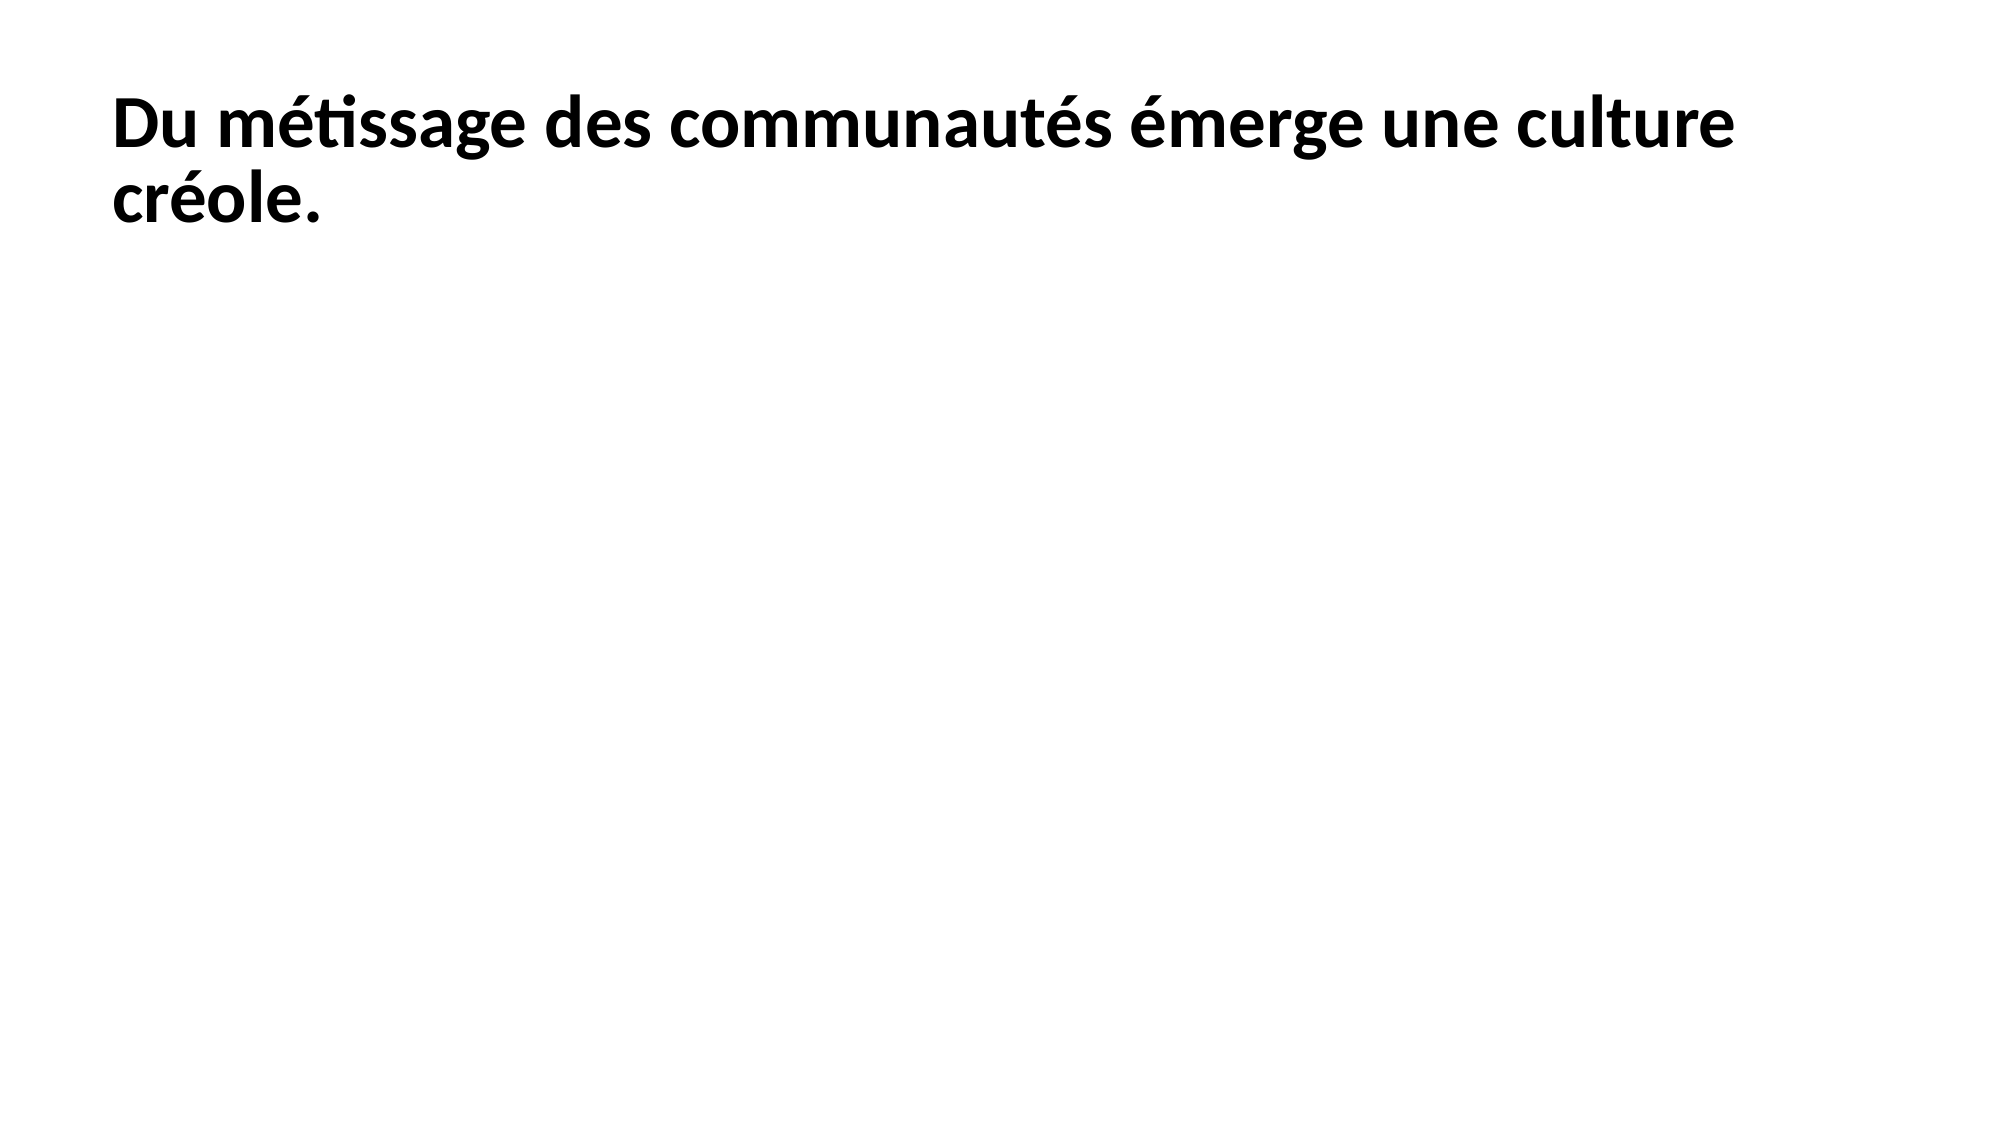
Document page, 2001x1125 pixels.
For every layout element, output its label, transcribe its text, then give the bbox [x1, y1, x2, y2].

text_box Du métissage des communautés émerge une culture créole. [97, 42, 1874, 552]
